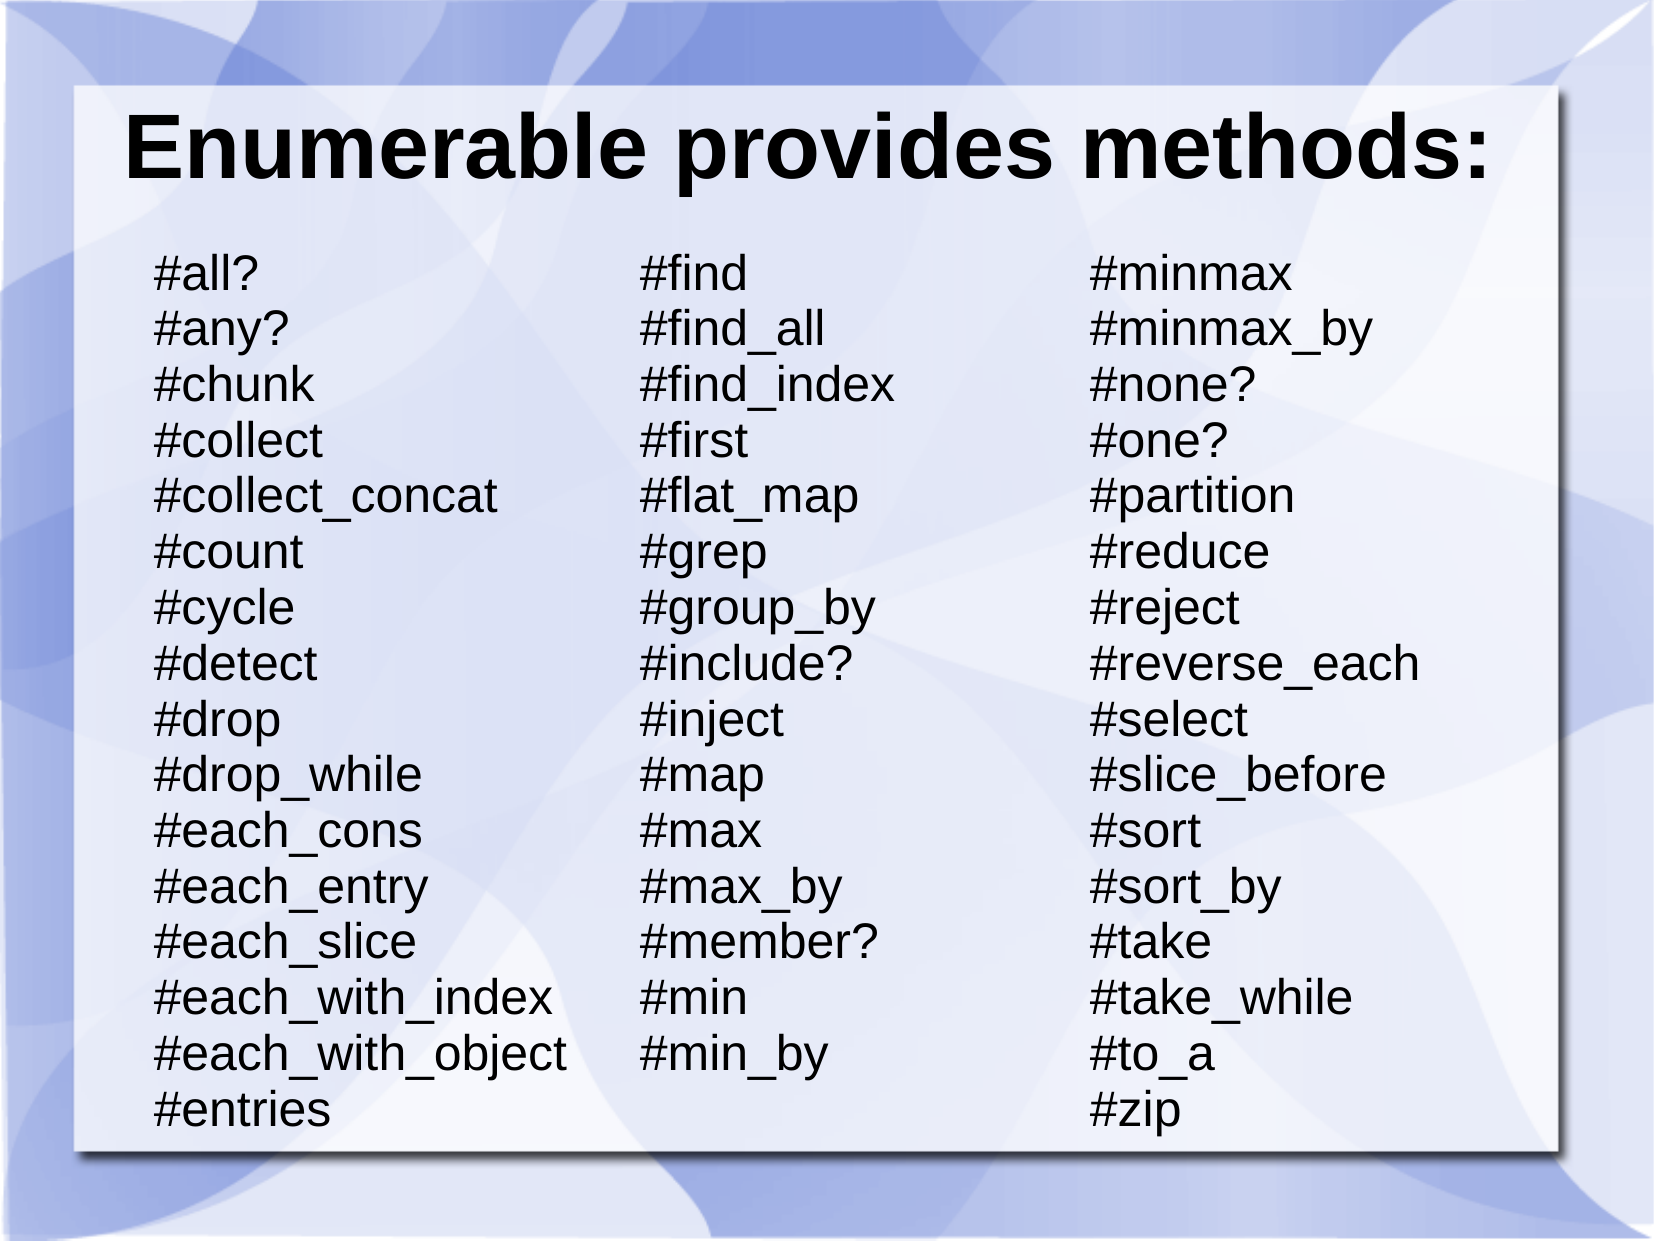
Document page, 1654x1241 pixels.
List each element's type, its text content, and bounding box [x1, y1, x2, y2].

text_box #all? #any? #chunk #collect #collect_concat #count #cycle #detect #drop #drop_while #each_cons #each_entry #each_slice #each_with_index #each_with_object #entries [153, 244, 686, 1137]
title Enumerable provides methods: [82, 43, 1536, 251]
text_box #minmax #minmax_by #none? #one? #partition #reduce #reject #reverse_each #select #slice_before #sort #sort_by #take #take_while #to_a #zip [1089, 244, 1504, 1220]
text_box #find #find_all #find_index #first #flat_map #grep #group_by #include? #inject #map #max #max_by #member? #min #min_by [639, 244, 1054, 1108]
picture [0, 0, 1654, 1241]
